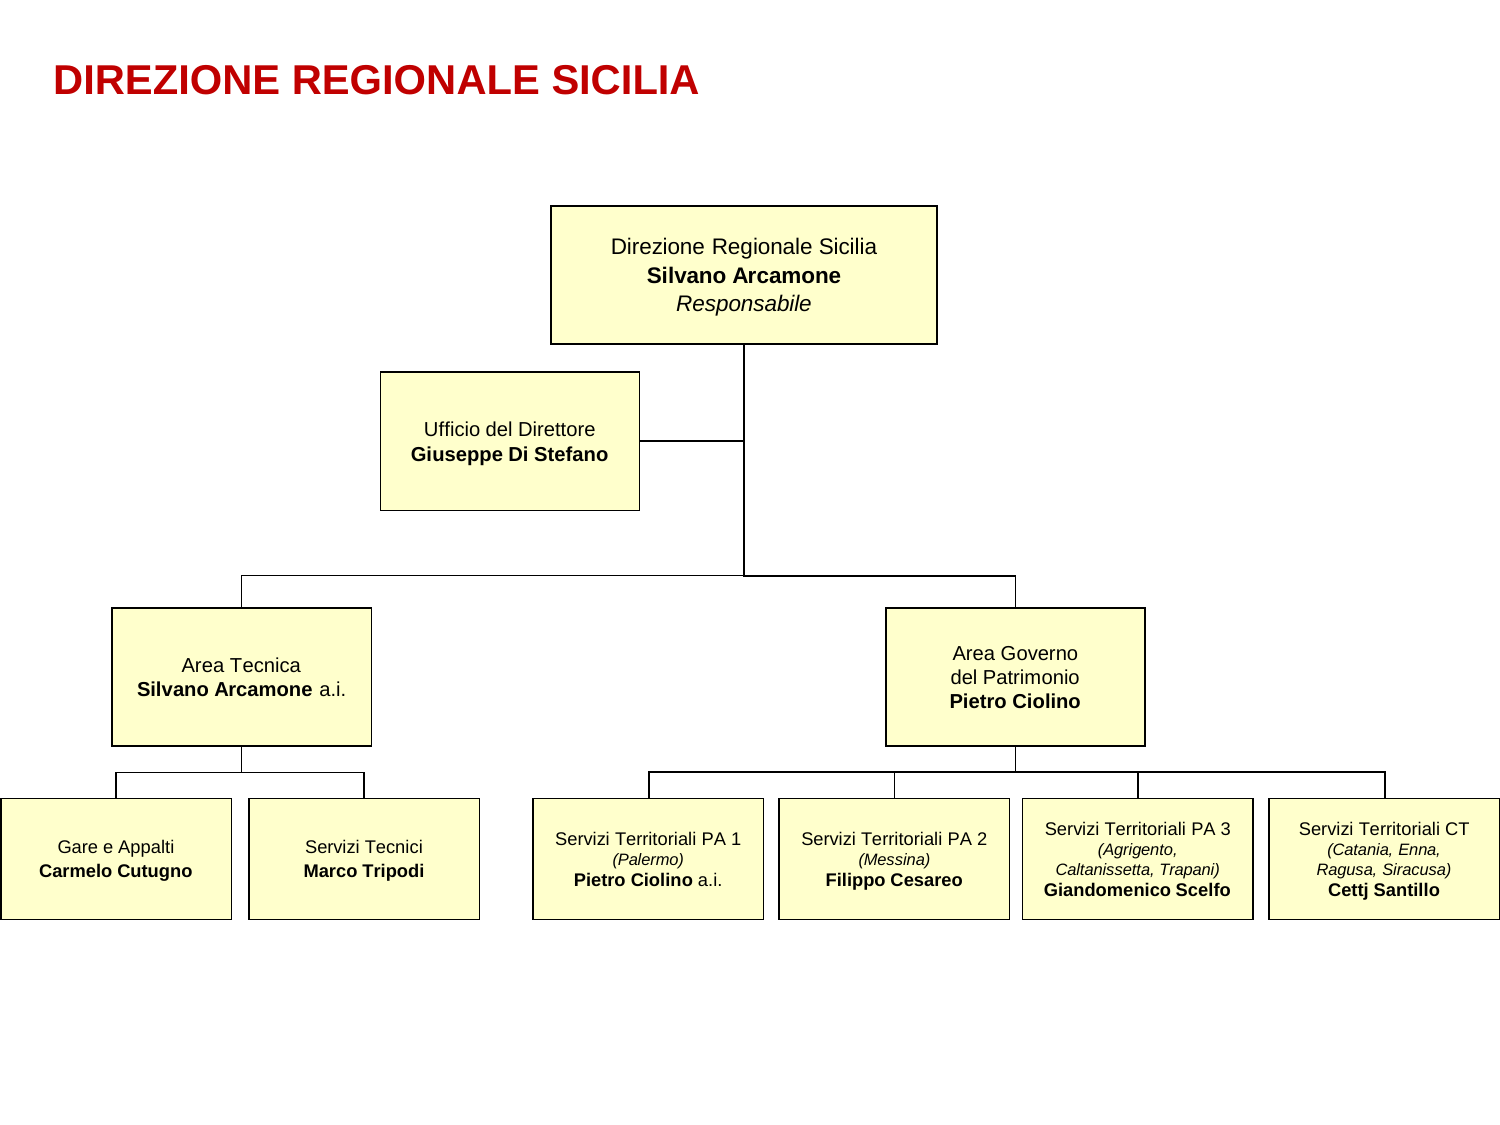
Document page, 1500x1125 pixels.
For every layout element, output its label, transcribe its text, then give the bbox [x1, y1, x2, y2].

picture [0, 204, 1500, 921]
text_box DIREZIONE REGIONALE SICILIA [38, 45, 1500, 128]
